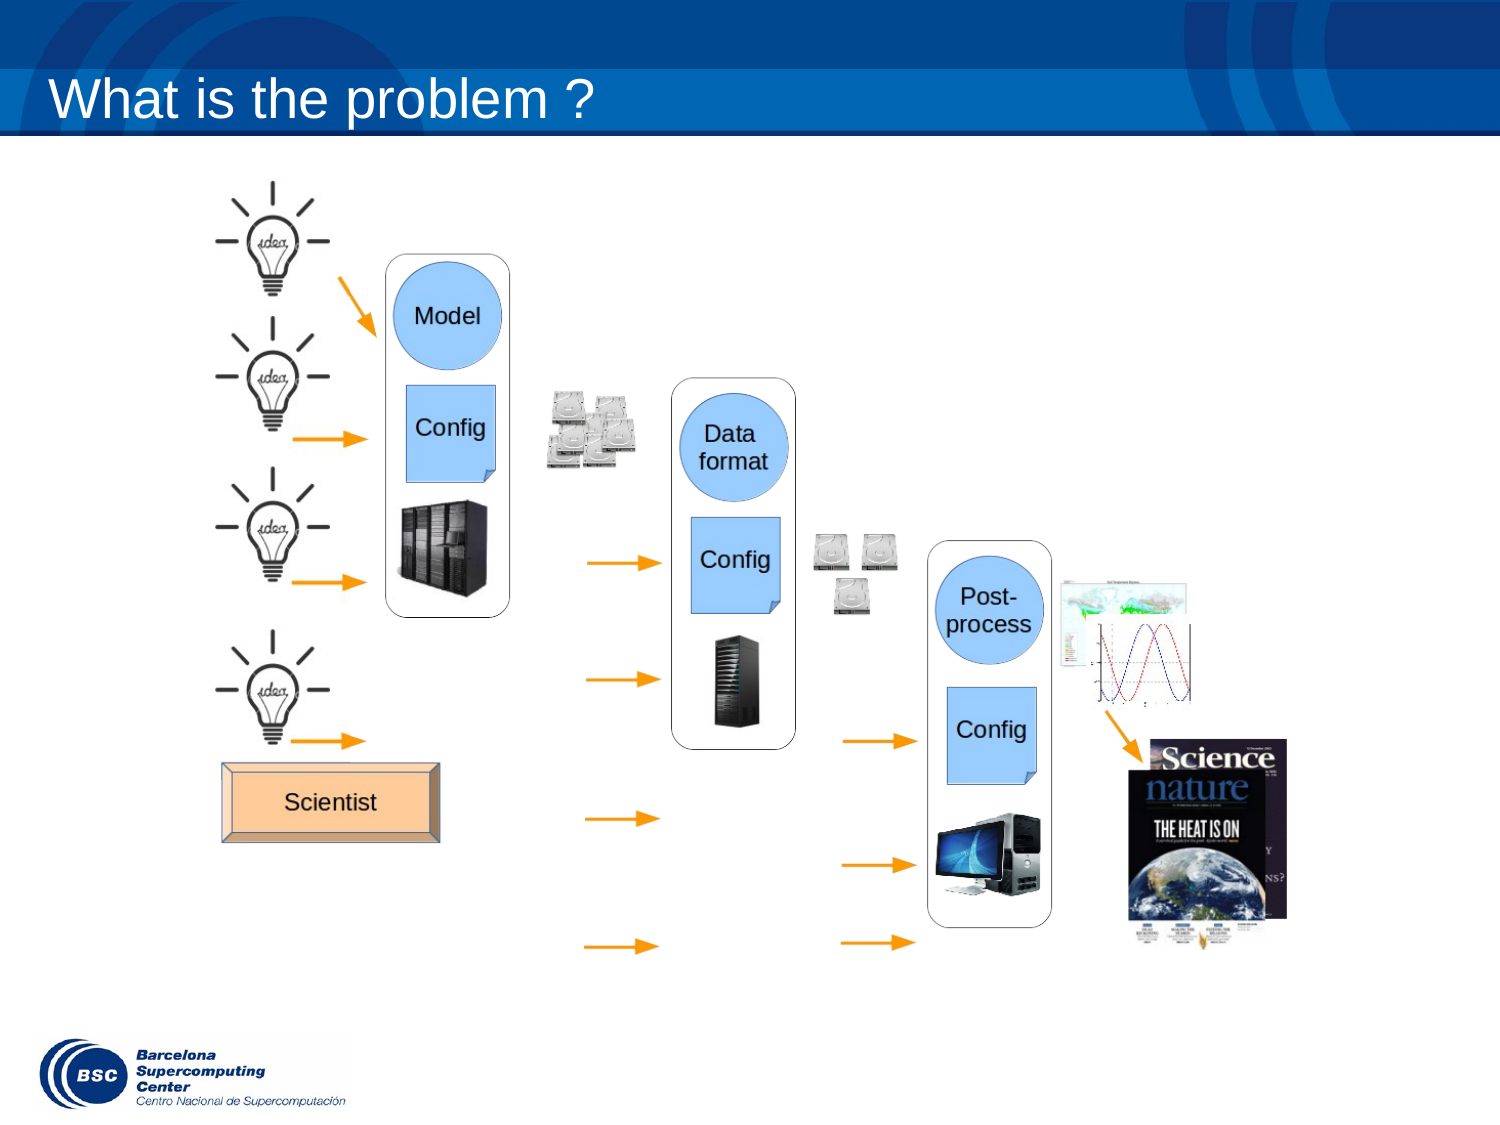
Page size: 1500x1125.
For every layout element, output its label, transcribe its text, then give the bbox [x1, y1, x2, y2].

picture [0, 0, 1500, 136]
picture [37, 1035, 347, 1111]
picture [207, 145, 1291, 958]
title What is the problem ? [17, 7, 1483, 138]
